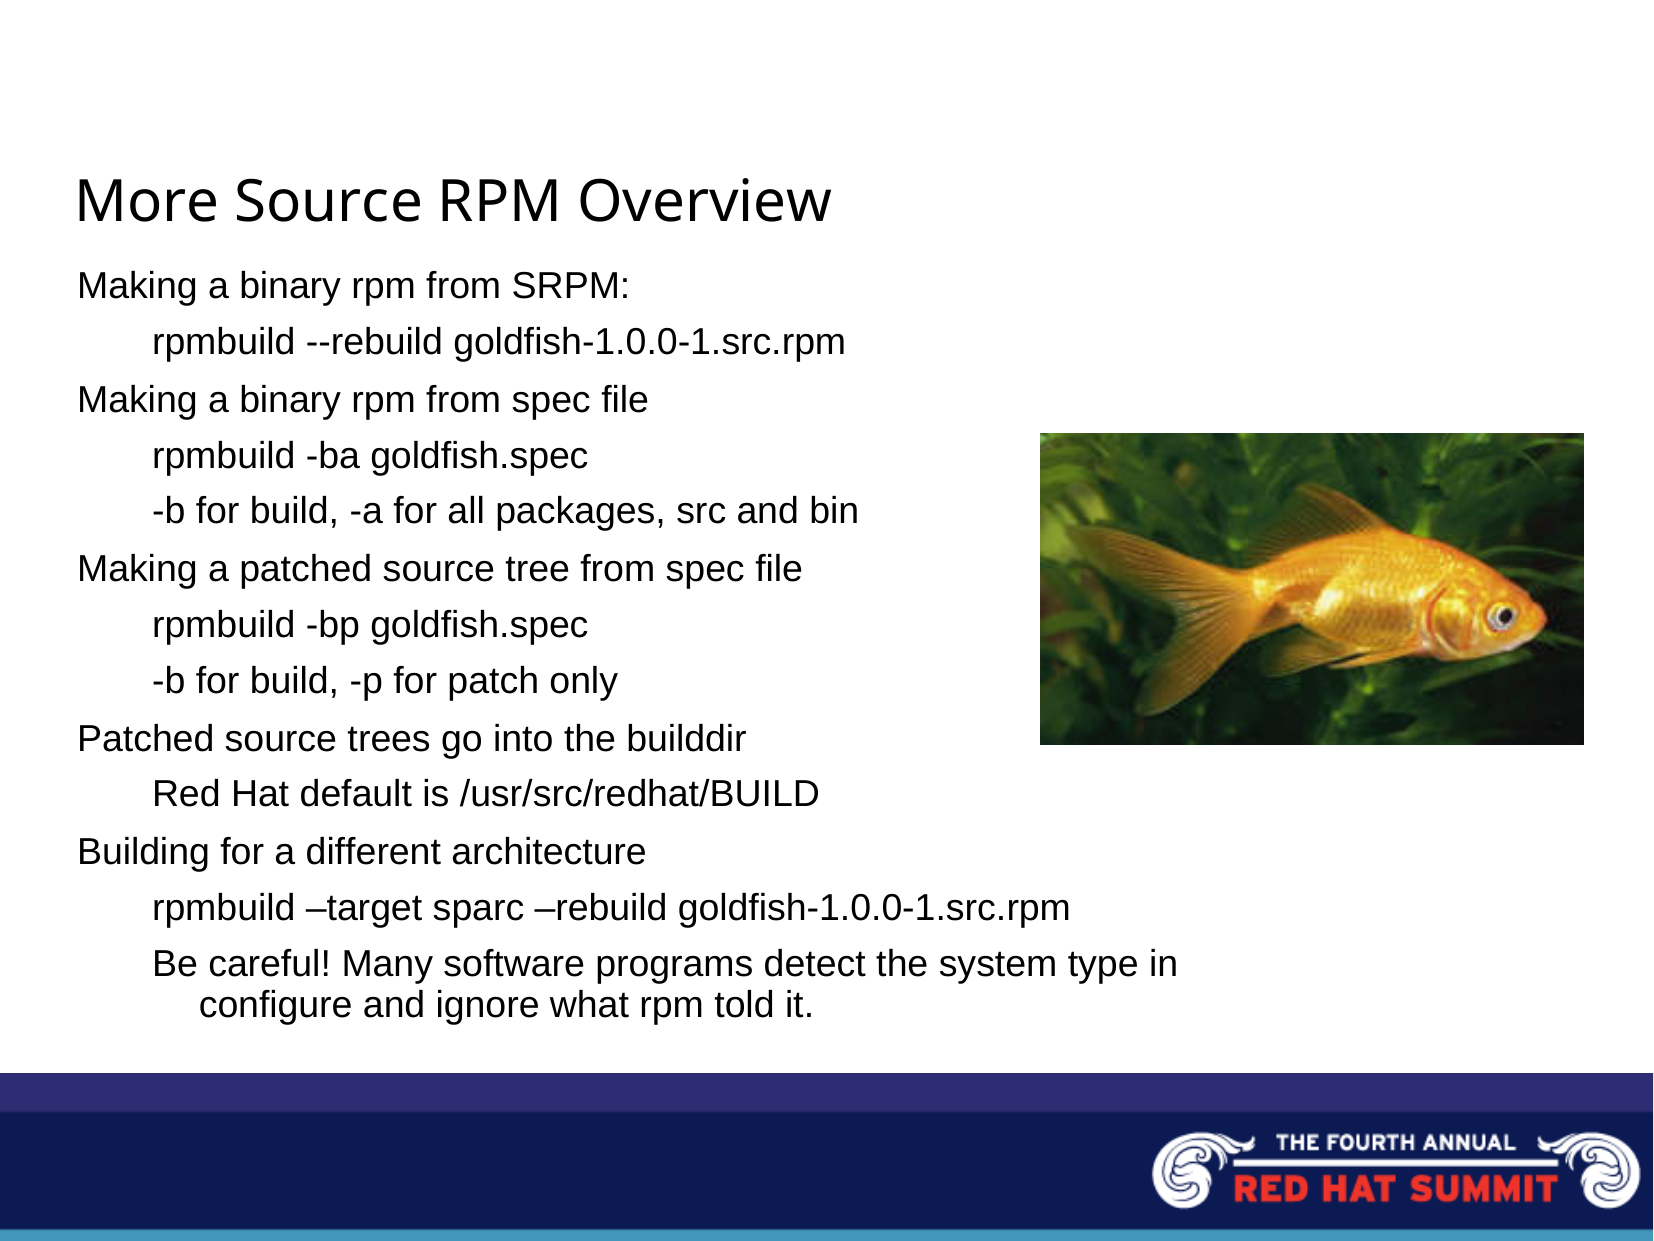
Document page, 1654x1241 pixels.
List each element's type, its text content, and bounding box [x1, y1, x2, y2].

picture [1040, 433, 1584, 745]
picture [0, 1073, 1654, 1241]
list Making a binary rpm from SRPM: rpmbuild --rebuild goldfish-1.0.0-1.src.rpm Making a binary rpm from spec file rpmbuild -ba goldfish.spec -b for build, -a for all packages, src and bin Making a patched source tree from spec file rpmbuild -bp goldfish.spec -b for build, -p for patch only Patched source trees go into the builddir Red Hat default is /usr/src/redhat/BUILD Building for a different architecture rpmbuild –target sparc –rebuild goldfish-1.0.0-1.src.rpm Be careful! Many software programs detect the system type in configure and ignore what rpm told it. [77, 264, 1271, 1174]
title More Source RPM Overview [74, 140, 1506, 259]
